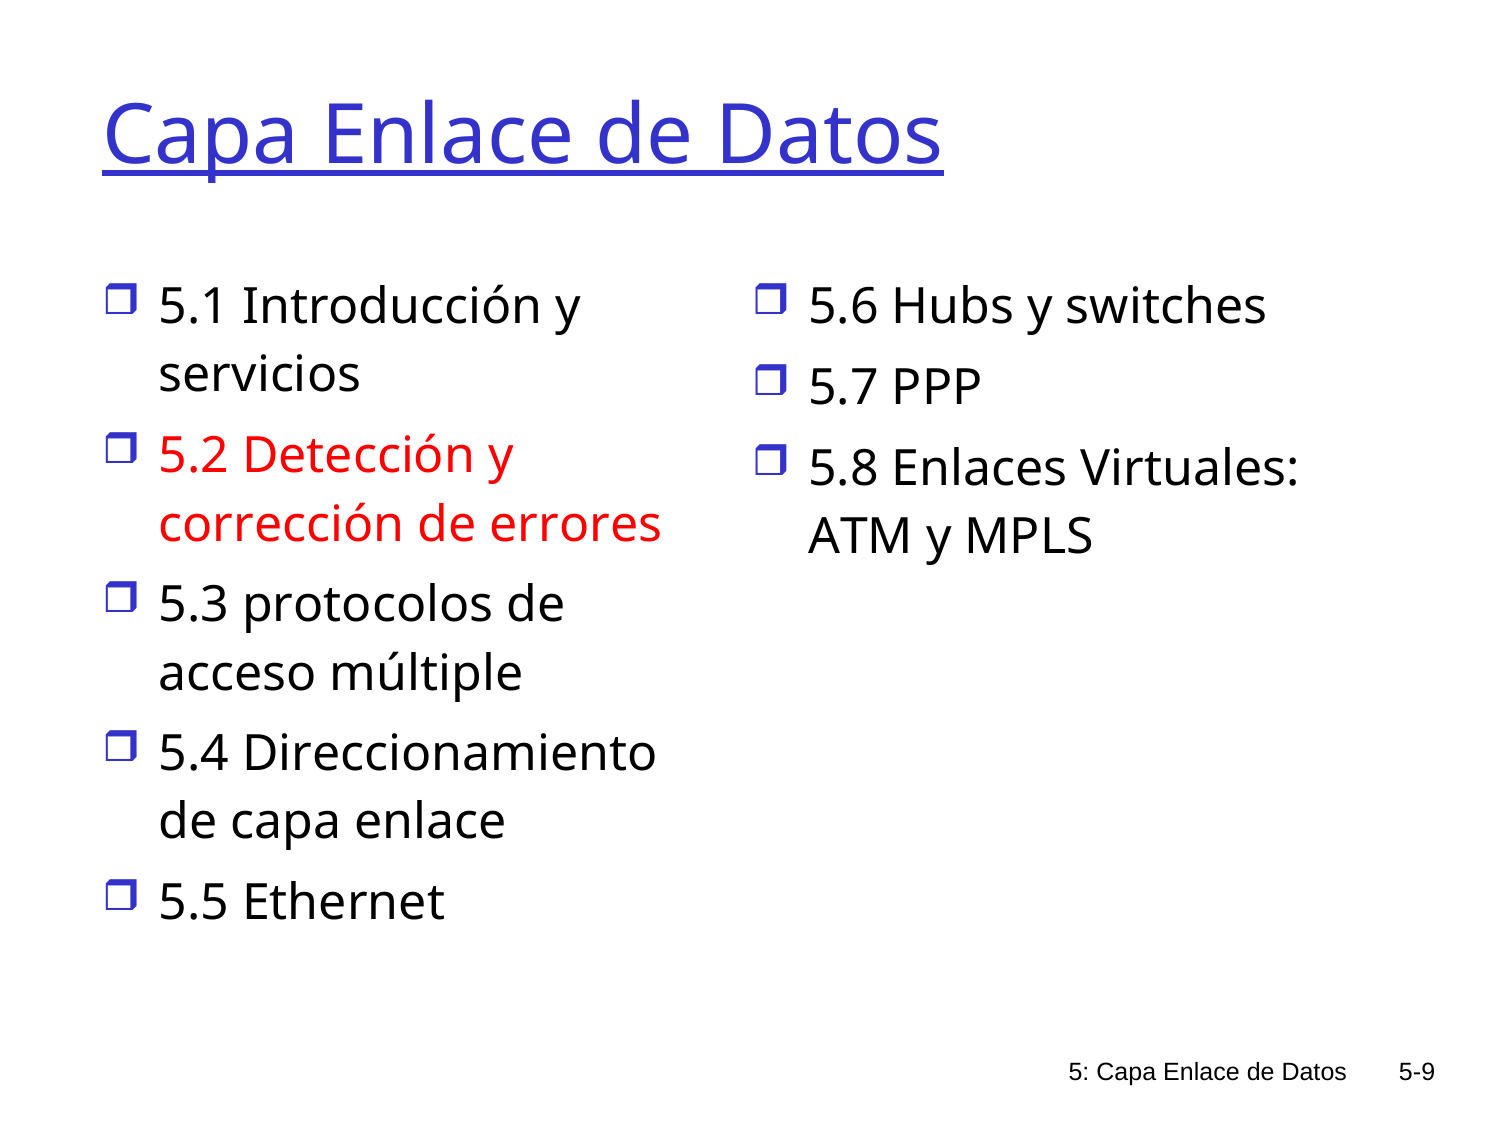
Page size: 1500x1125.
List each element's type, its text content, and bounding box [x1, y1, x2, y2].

list 5.1 Introducción y servicios 5.2 Detección y corrección de errores 5.3 protocolos de acceso múltiple 5.4 Direccionamiento de capa enlace 5.5 Ethernet [87, 262, 713, 1026]
list 5.6 Hubs y switches 5.7 PPP 5.8 Enlaces Virtuales: ATM y MPLS [737, 262, 1403, 1026]
title Capa Enlace de Datos [87, 37, 1363, 225]
